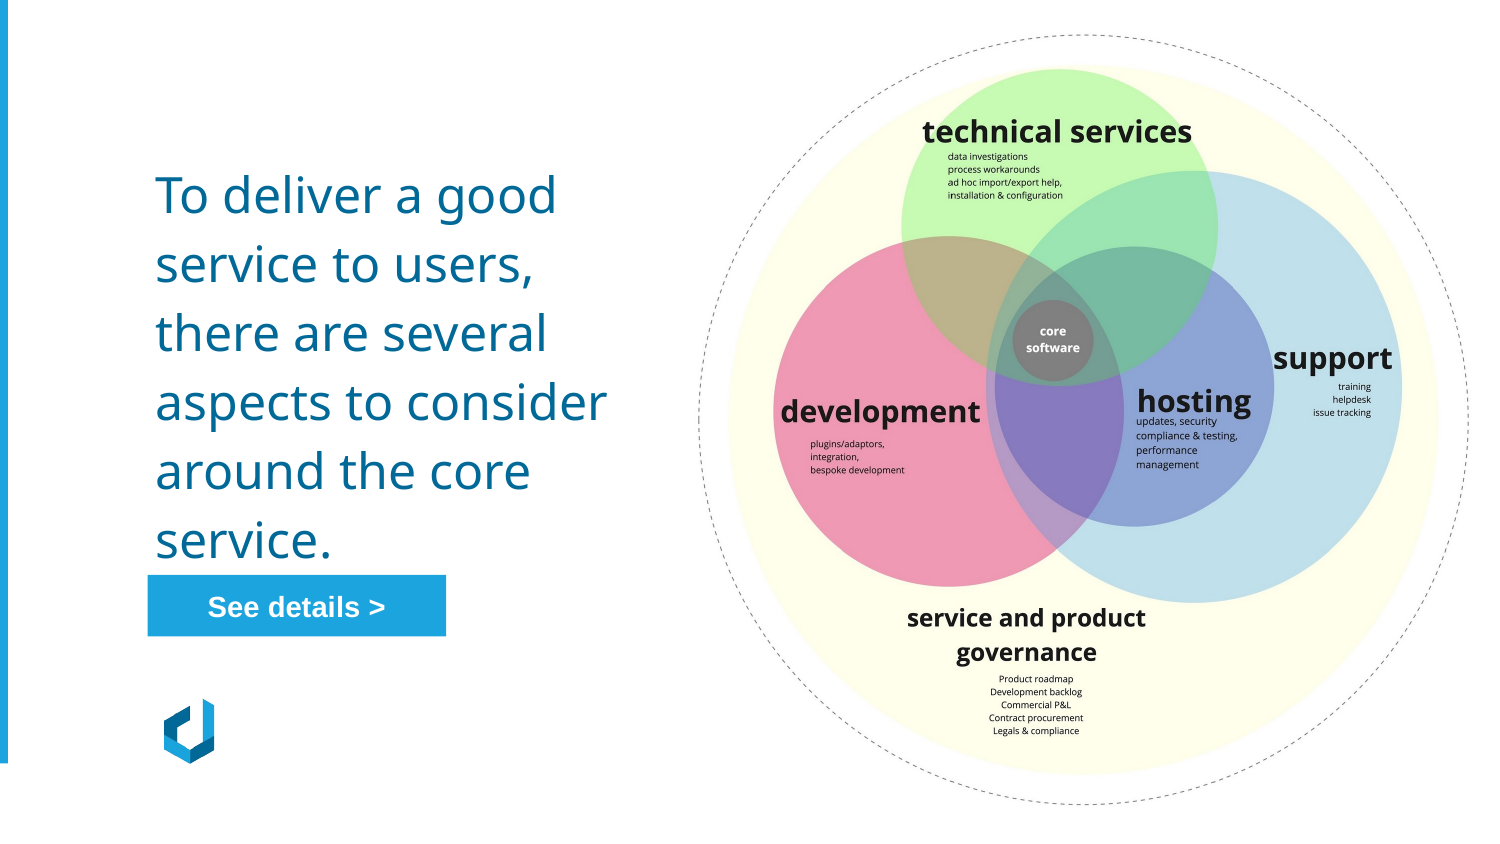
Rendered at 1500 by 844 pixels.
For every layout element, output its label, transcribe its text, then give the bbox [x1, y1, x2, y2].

picture [690, 24, 1475, 813]
text_box See details > [147, 574, 447, 637]
list To deliver a good service to users, there are several aspects to consider around the core service. [140, 139, 666, 637]
picture [164, 698, 215, 764]
